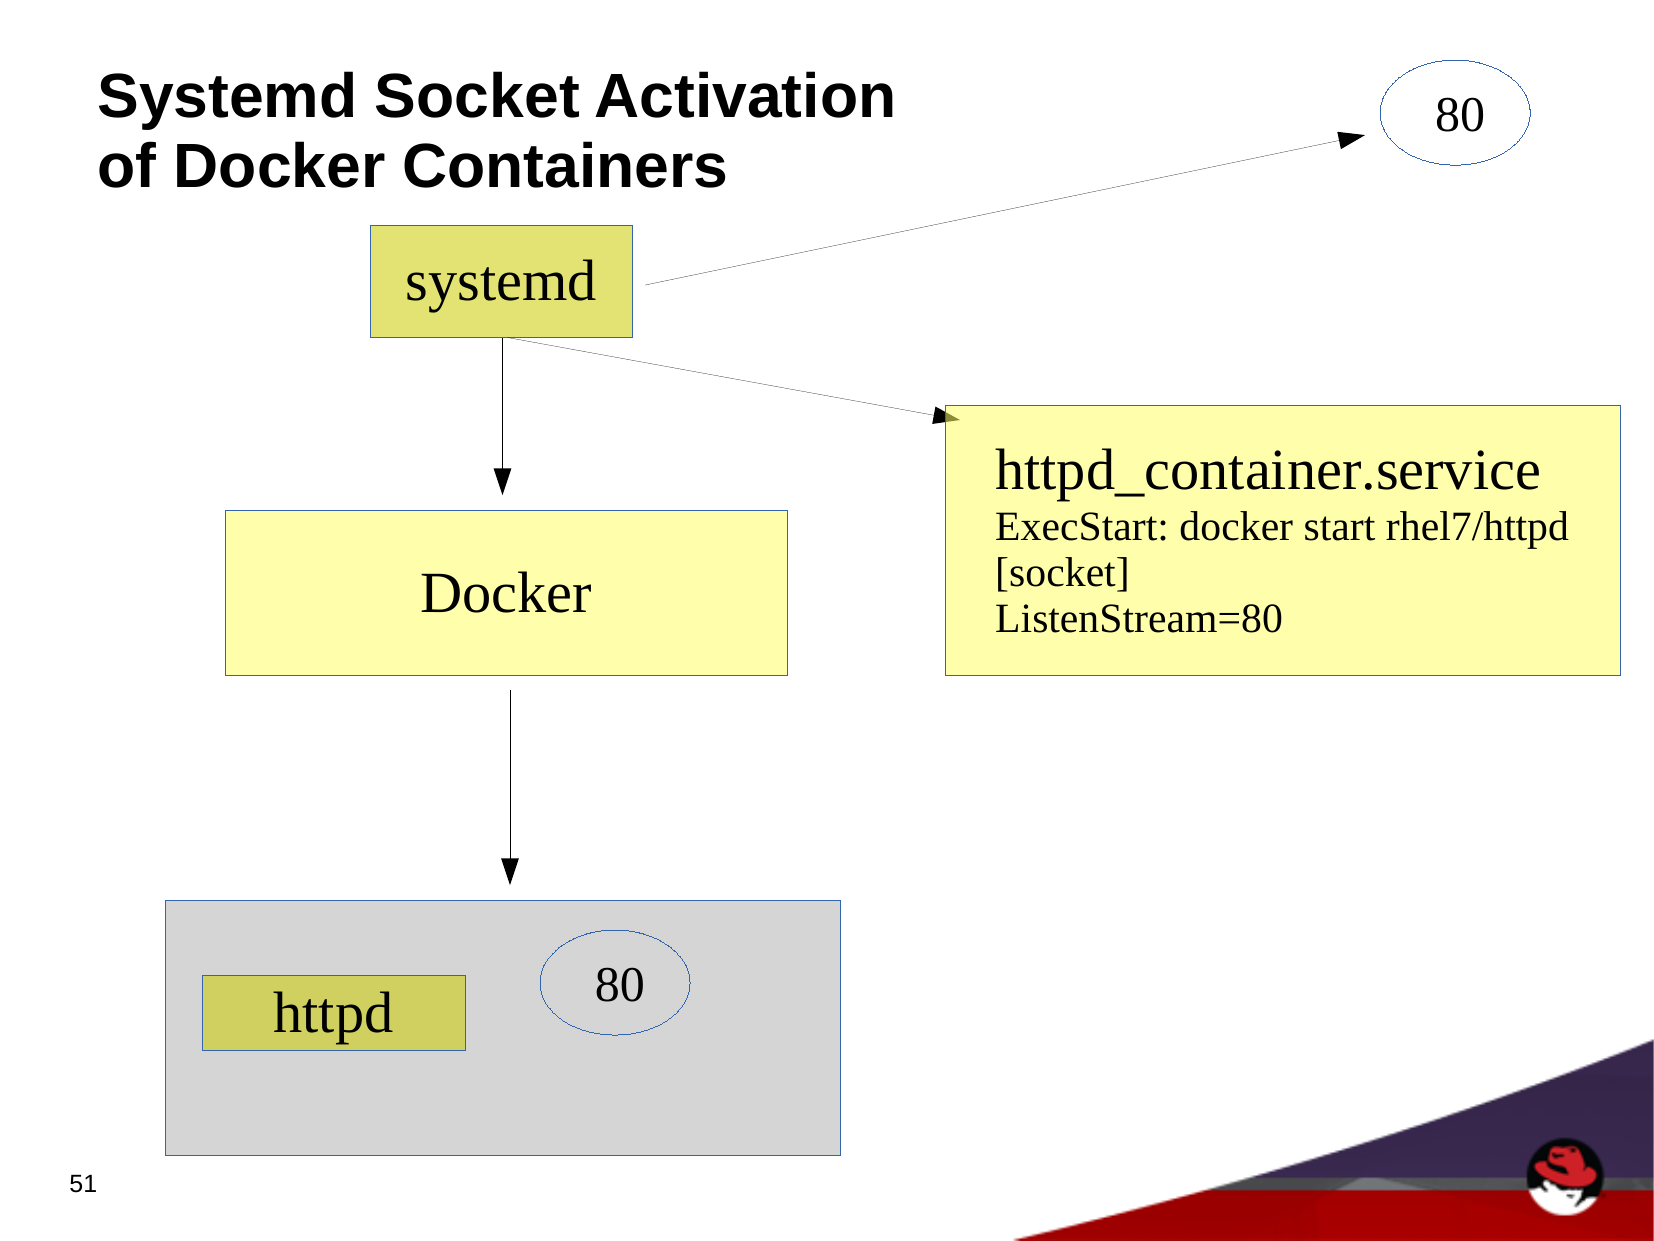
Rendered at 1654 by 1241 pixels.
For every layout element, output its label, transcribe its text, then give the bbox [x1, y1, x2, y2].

text_box Systemd Socket Activation of Docker Containers [82, 30, 1571, 233]
text_box systemd [370, 225, 633, 338]
text_box httpd_container.service ExecStart: docker start rhel7/httpd [socket] ListenStream=80 [945, 405, 1621, 676]
text_box [165, 900, 841, 1156]
text_box httpd [202, 975, 466, 1051]
picture [1012, 1036, 1654, 1241]
text_box Docker [225, 510, 788, 676]
text_box 80 [1420, 79, 1501, 155]
text_box 80 [580, 949, 661, 1025]
